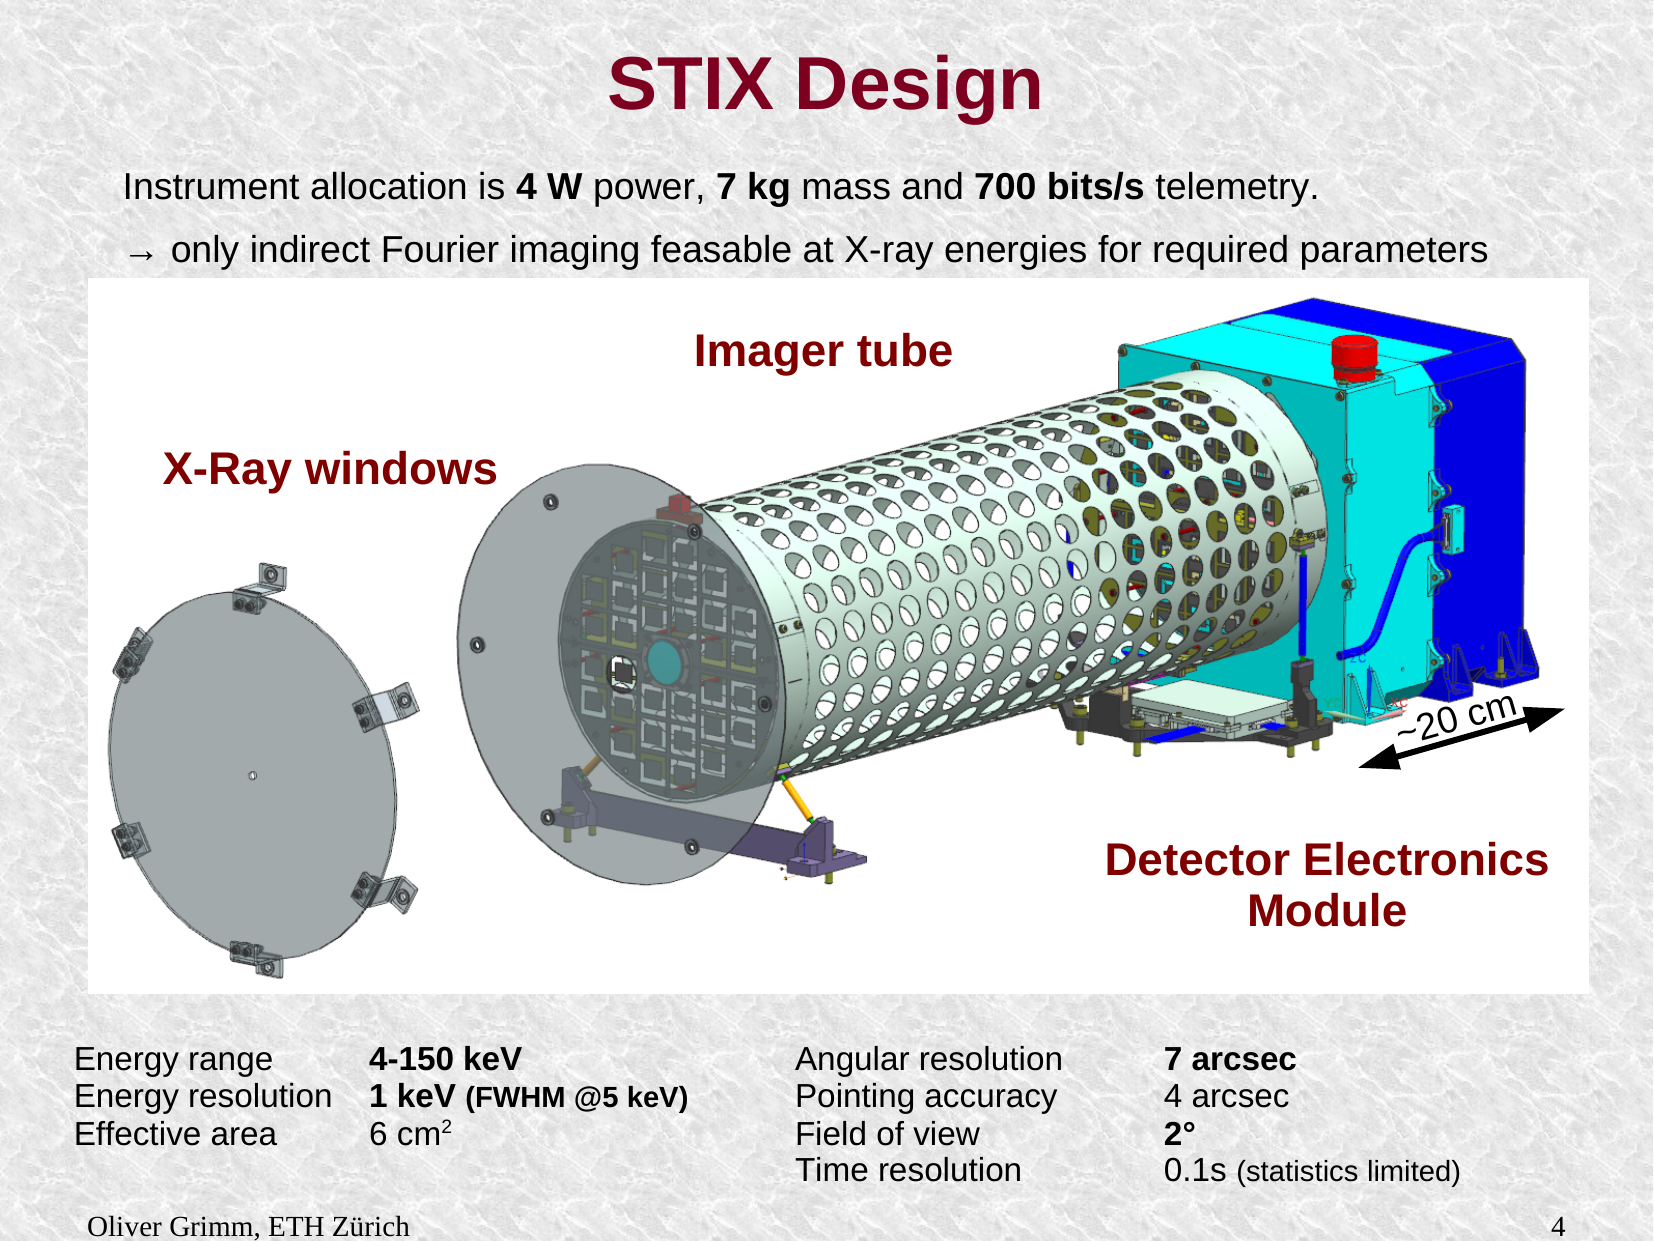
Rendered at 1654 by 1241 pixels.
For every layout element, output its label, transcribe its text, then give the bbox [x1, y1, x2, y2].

text_box Imager tube [679, 317, 969, 384]
text_box X-Ray windows [147, 435, 514, 502]
title STIX Design [0, 27, 1653, 141]
text_box Energy range 4-150 keV Energy resolution 1 keV (FWHM @5 keV) Effective area 6 cm2 [59, 1033, 704, 1161]
text_box Instrument allocation is 4 W power, 7 kg mass and 700 bits/s telemetry. → only indirect Fourier imaging feasable at X-ray energies for required parameters [108, 137, 1503, 258]
text_box Detector Electronics Module [1089, 826, 1565, 945]
picture [0, 0, 1654, 1241]
text_box Angular resolution 7 arcsec Pointing accuracy 4 arcsec Field of view 2° Time resolution 0.1s (statistics limited) [780, 1033, 1477, 1197]
